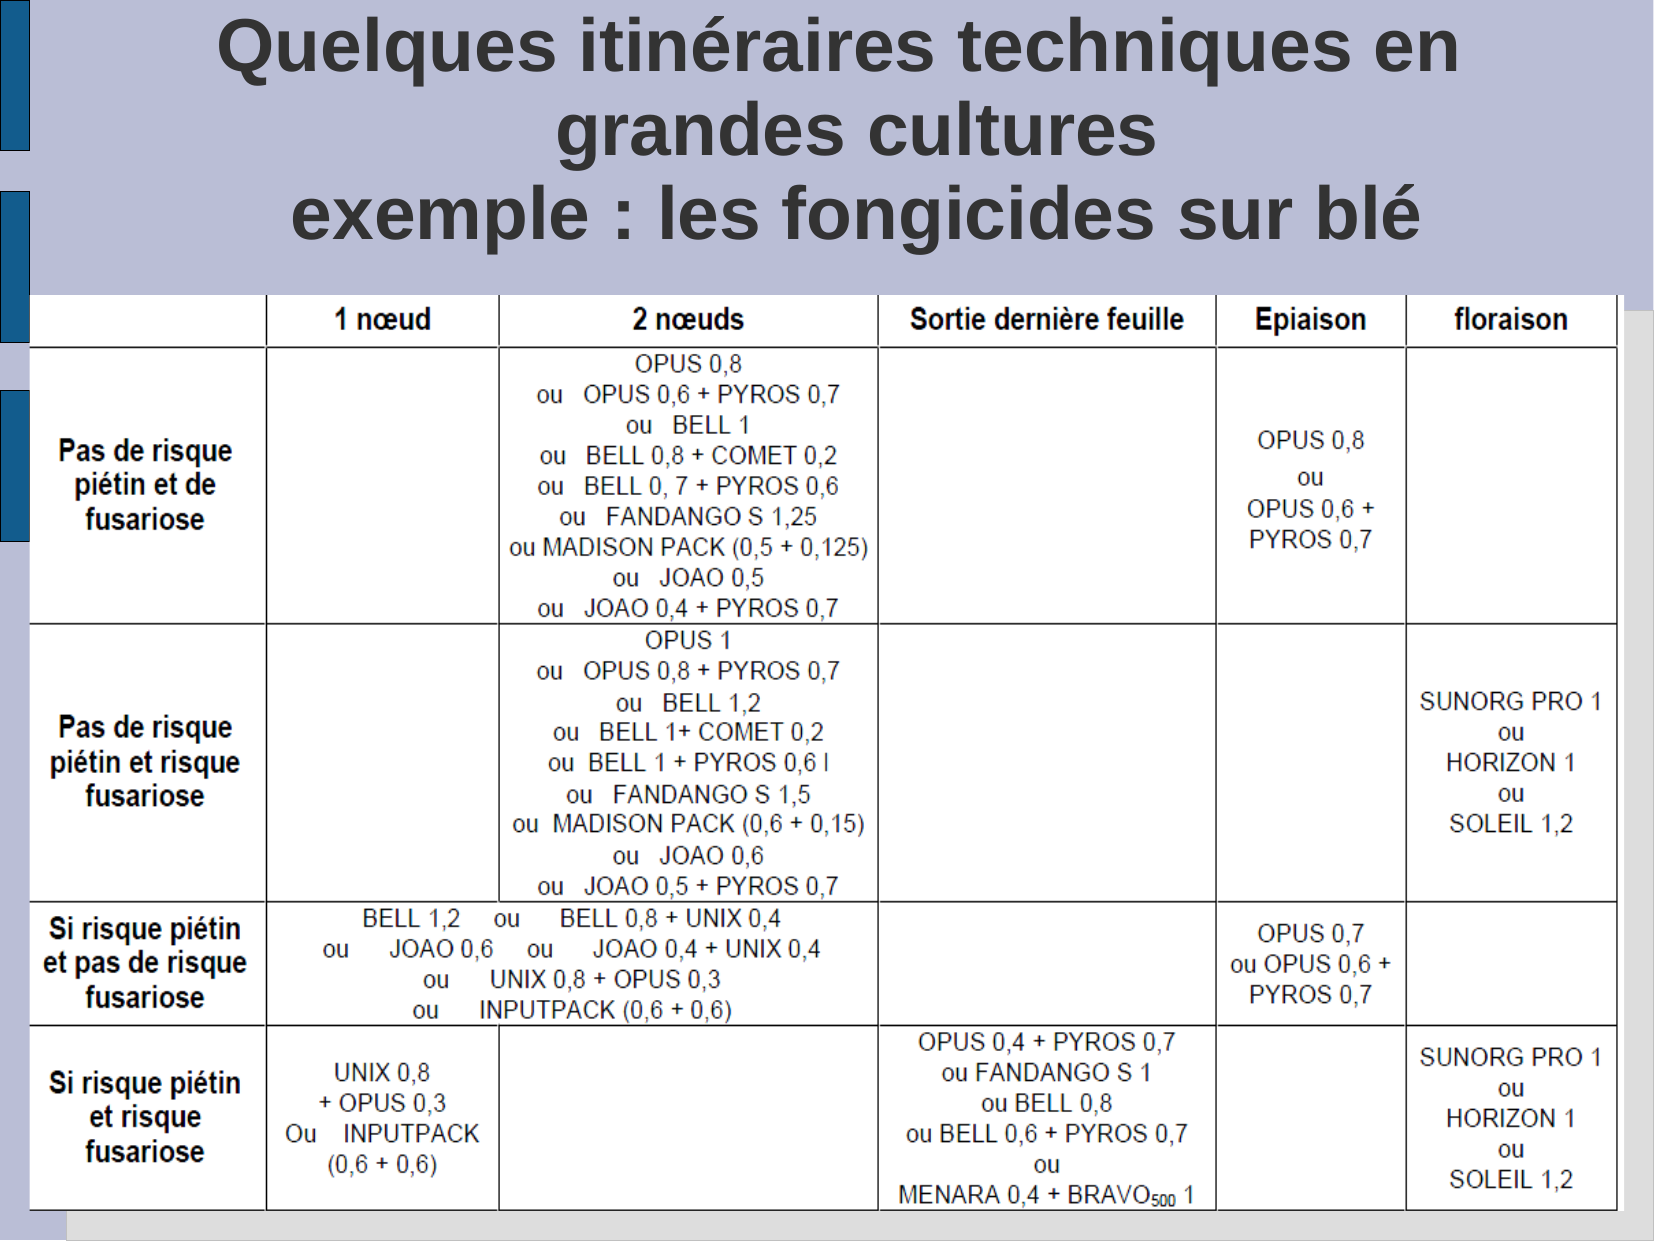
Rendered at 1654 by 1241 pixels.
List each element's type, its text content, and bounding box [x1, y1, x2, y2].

picture [29, 295, 1625, 1211]
title Quelques itinéraires techniques en grandes cultures exemple : les fongicides sur blé [133, 3, 1546, 256]
